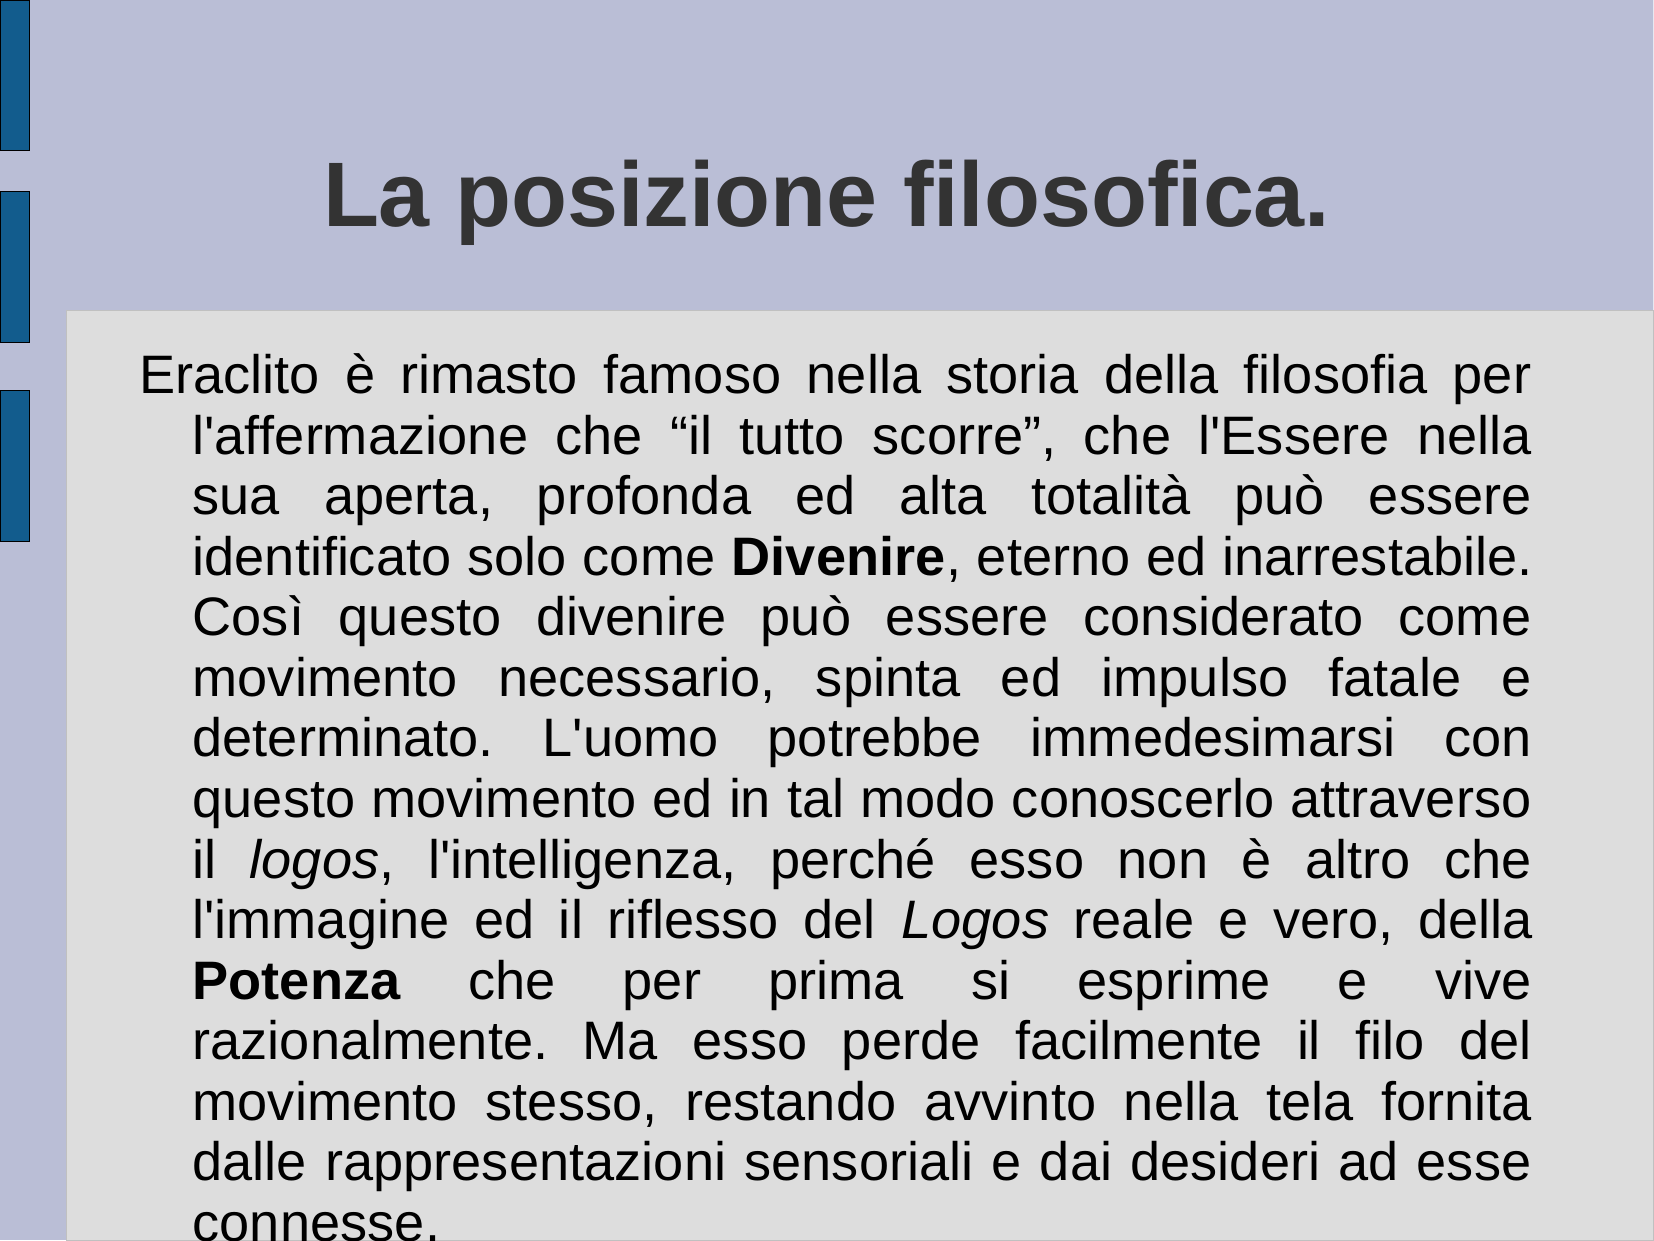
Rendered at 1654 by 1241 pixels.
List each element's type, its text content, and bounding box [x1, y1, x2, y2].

title La posizione filosofica. [121, 91, 1534, 299]
list Eraclito è rimasto famoso nella storia della filosofia per l'affermazione che “il tutto scorre”, che l'Essere nella sua aperta, profonda ed alta totalità può essere identificato solo come Divenire, eterno ed inarrestabile. Così questo divenire può essere considerato come movimento necessario, spinta ed impulso fatale e determinato. L'uomo potrebbe immedesimarsi con questo movimento ed in tal modo conoscerlo attraverso il logos, l'intelligenza, perché esso non è altro che l'immagine ed il riflesso del Logos reale e vero, della Potenza che per prima si esprime e vive razionalmente. Ma esso perde facilmente il filo del movimento stesso, restando avvinto nella tela fornita dalle rappresentazioni sensoriali e dai desideri ad esse connesse. [121, 344, 1534, 1196]
